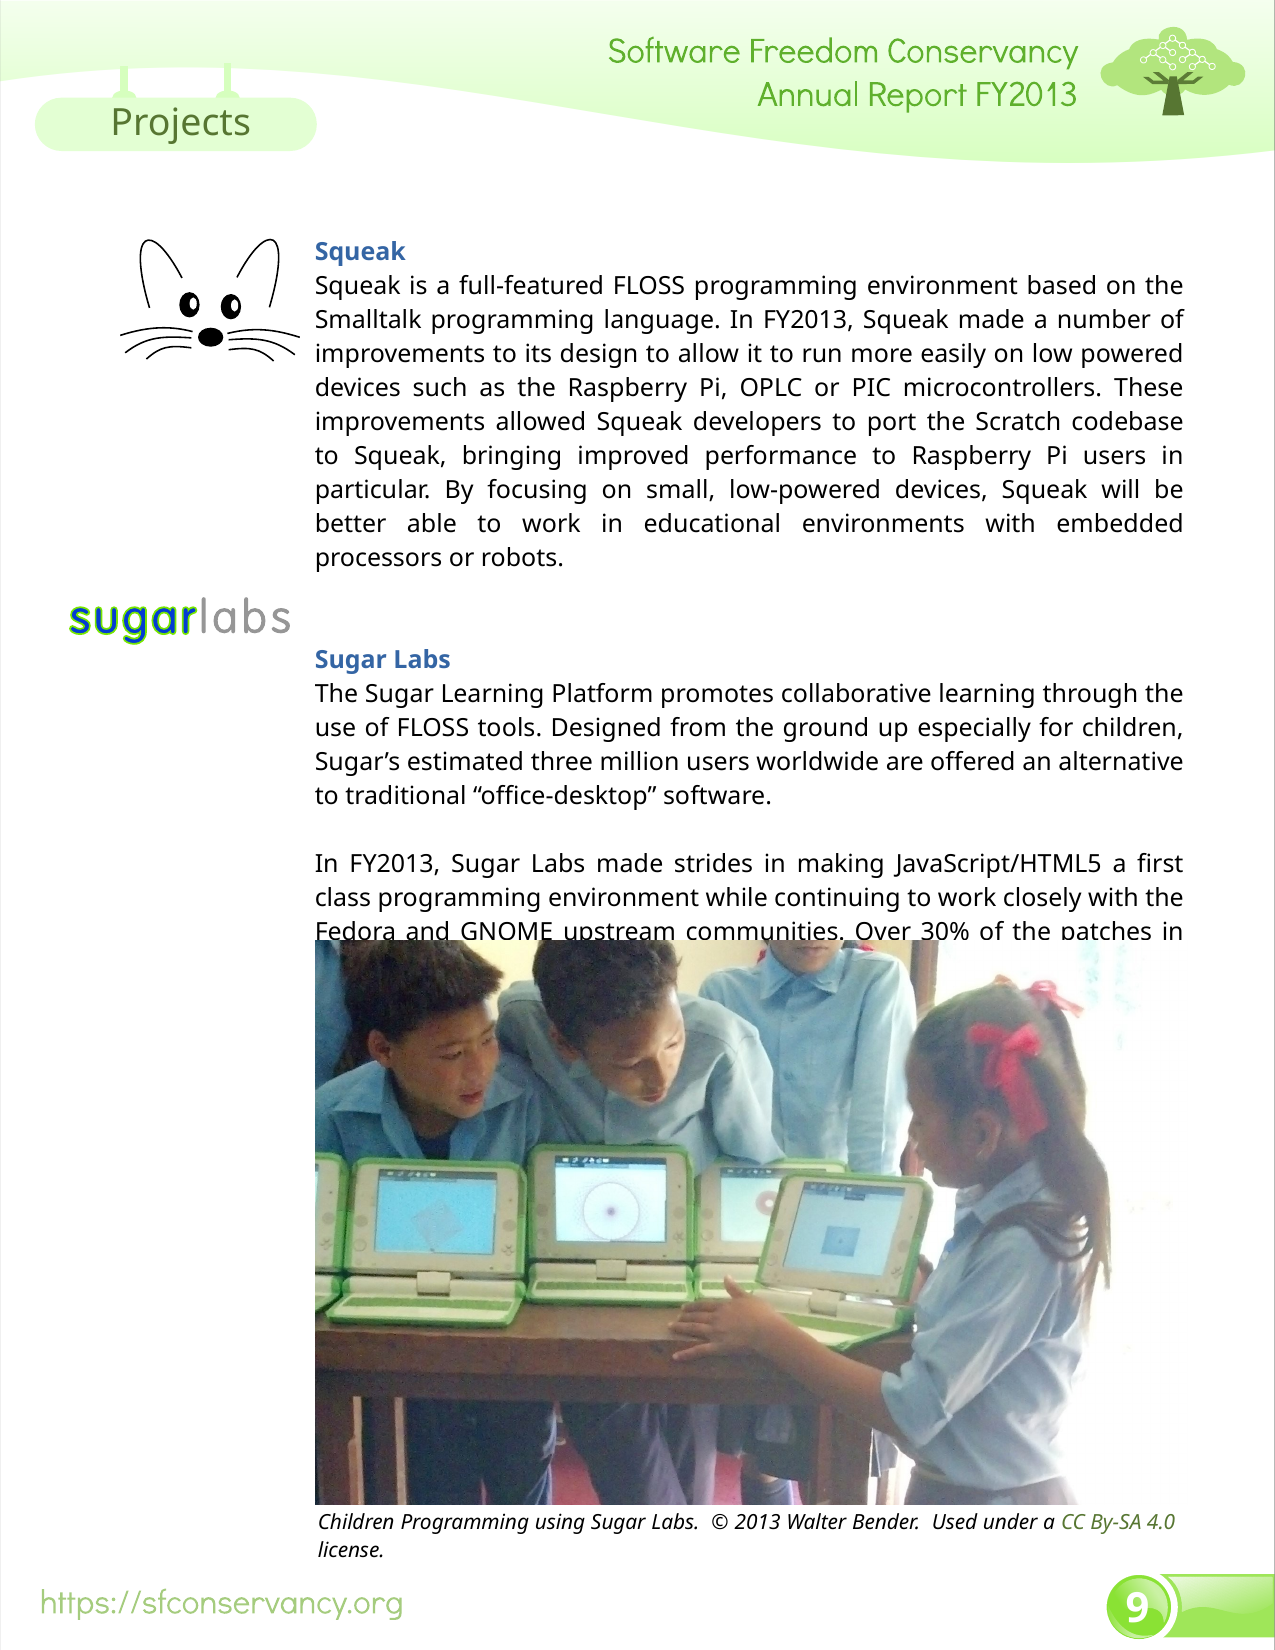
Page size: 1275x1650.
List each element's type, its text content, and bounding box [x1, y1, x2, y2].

text_box Squeak Squeak is a full-featured FLOSS programming environment based on the Smalltalk programming language. In FY2013, Squeak made a number of improvements to its design to allow it to run more easily on low powered devices such as the Raspberry Pi, OPLC or PIC microcontrollers. These improvements allowed Squeak developers to port the Scratch codebase to Squeak, bringing improved performance to Raspberry Pi users in particular. By focusing on small, low-powered devices, Squeak will be better able to work in educational environments with embedded processors or robots. Sugar Labs The Sugar Learning Platform promotes collaborative learning through the use of FLOSS tools. Designed from the ground up especially for children, Sugar’s estimated three million users worldwide are offered an alternative to traditional “office-desktop” software. In FY2013, Sugar Labs made strides in making JavaScript/HTML5 a first class programming environment while continuing to work closely with the Fedora and GNOME upstream communities. Over 30% of the patches in their newest release come directly from Sugar users: the children themselves. [300, 226, 1201, 968]
text_box Children Programming using Sugar Labs. © 2013 Walter Bender. Used under a CC By-SA 4.0 license. [303, 1500, 1198, 1570]
text_box Projects [95, 87, 255, 152]
picture [49, 577, 310, 665]
picture [120, 238, 301, 362]
picture [315, 940, 1188, 1500]
